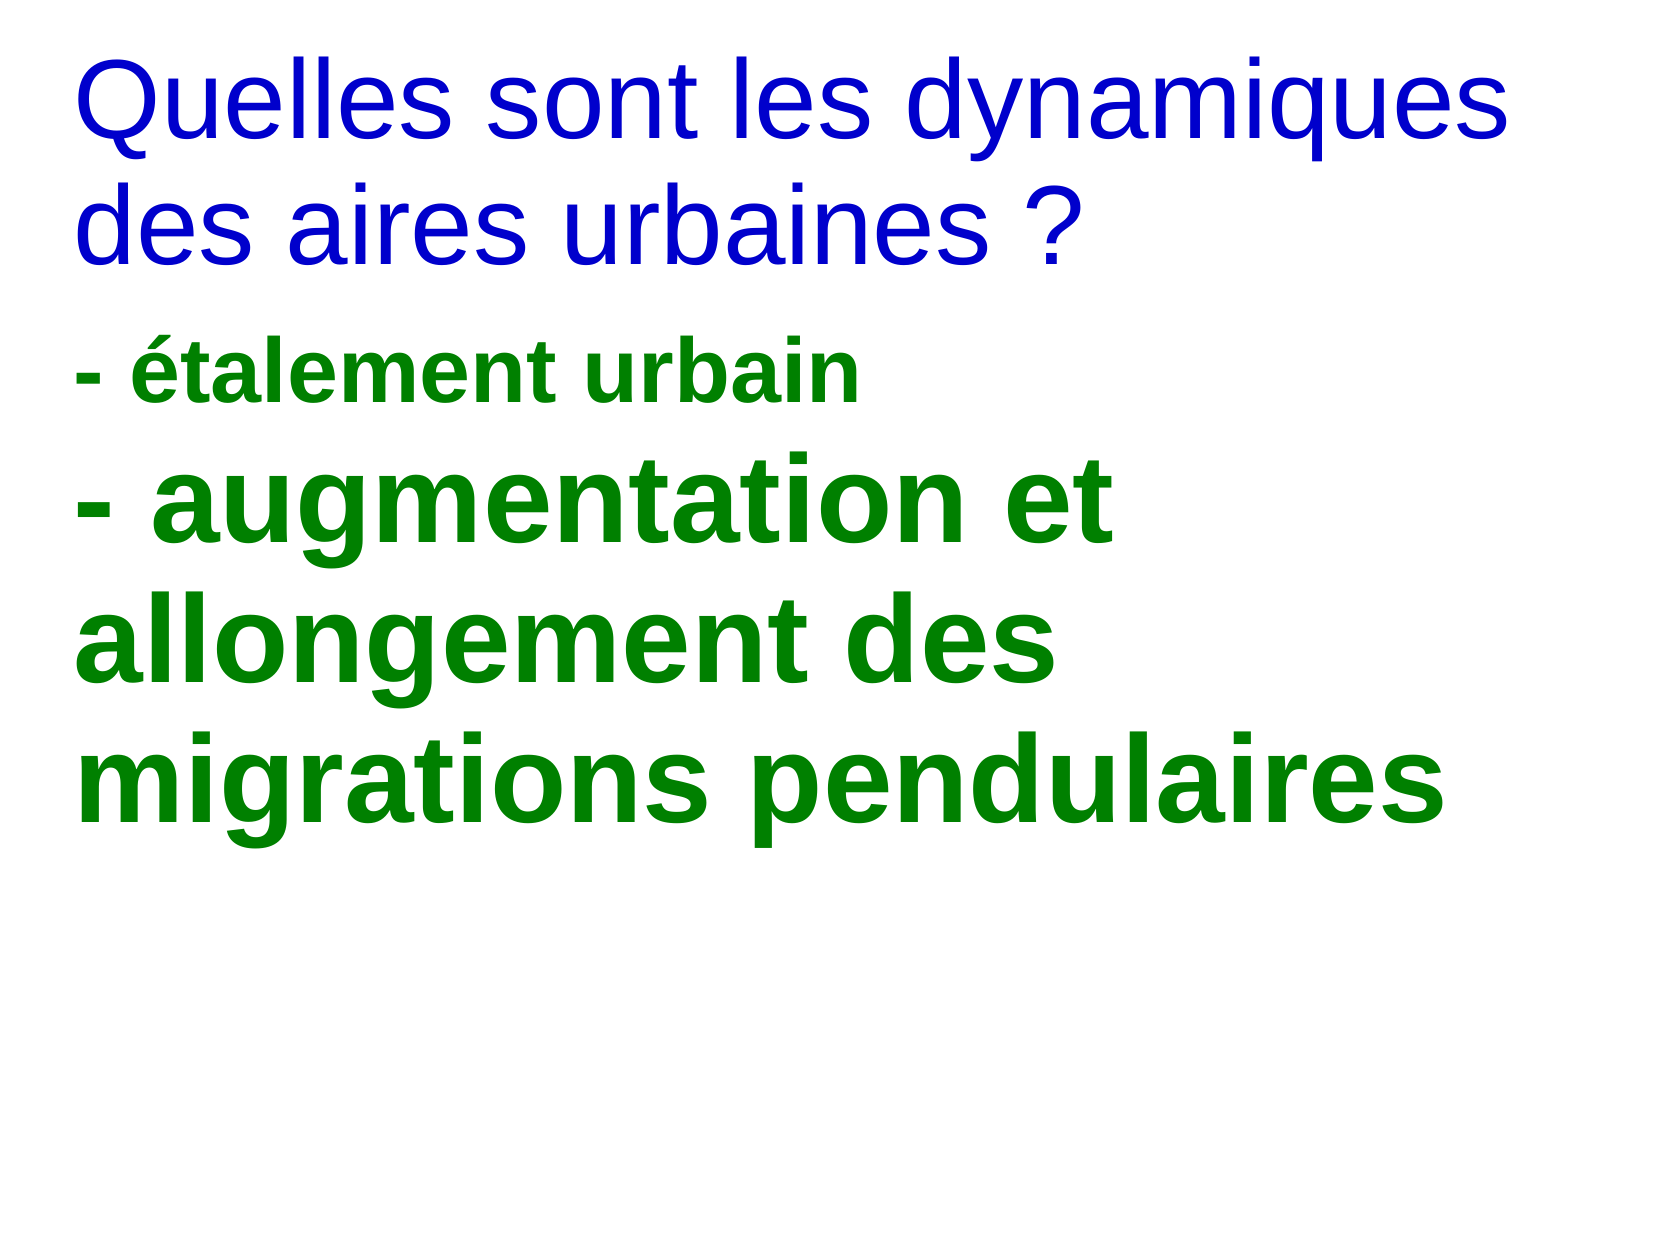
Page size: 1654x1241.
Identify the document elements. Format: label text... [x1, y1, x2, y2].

text_box Quelles sont les dynamiques des aires urbaines ? [59, 29, 1595, 296]
text_box - étalement urbain [59, 311, 1595, 422]
text_box - augmentation et allongement des migrations pendulaires [59, 422, 1595, 857]
